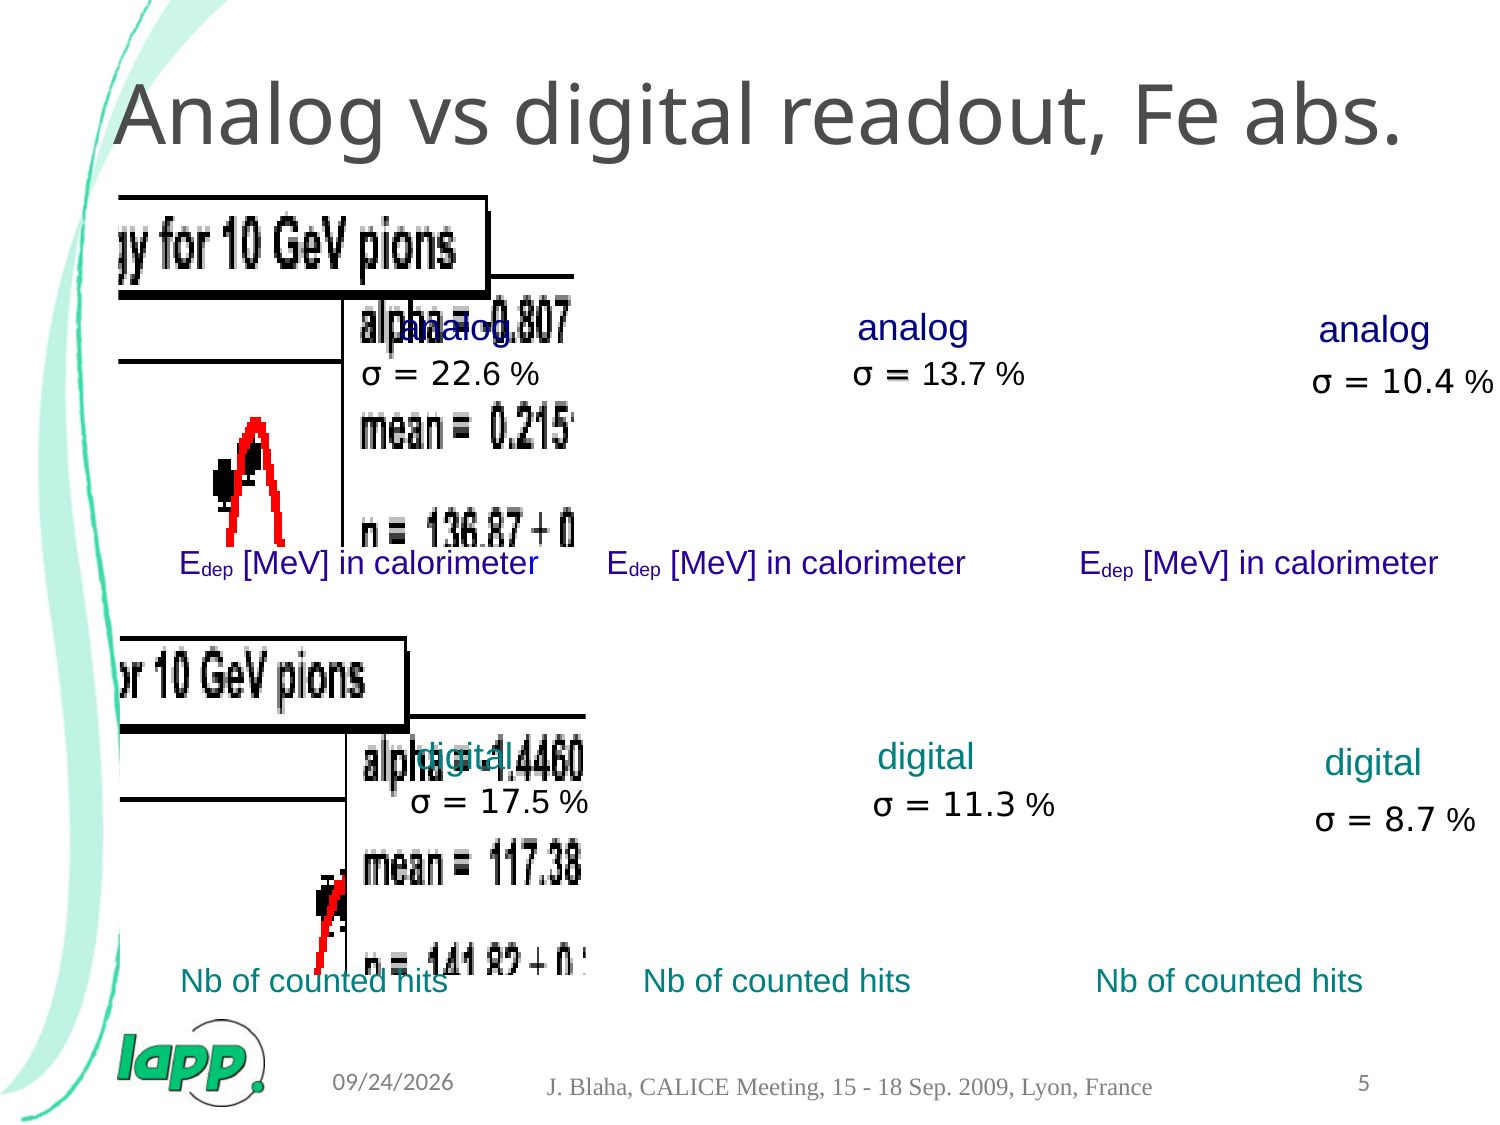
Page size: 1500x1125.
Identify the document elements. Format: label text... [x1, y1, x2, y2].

title Analog vs digital readout, Fe abs. [32, 18, 1486, 208]
text_box analog [842, 299, 996, 347]
text_box Nb of counted hits [156, 949, 508, 1009]
text_box analog [384, 299, 539, 347]
text_box σ = 10.4 % [1296, 355, 1500, 409]
text_box σ = 13.7 % [837, 347, 1048, 450]
text_box σ = 11.3 % [857, 777, 1086, 838]
text_box Nb of counted hits [618, 949, 971, 1009]
text_box digital [862, 727, 1002, 777]
text_box digital [1309, 734, 1451, 793]
text_box σ = 17.5 % [395, 775, 607, 836]
text_box analog [1303, 301, 1460, 355]
text_box Nb of counted hits [1071, 949, 1413, 1009]
text_box σ = 8.7 % [1299, 793, 1500, 853]
text_box Edep [MeV] in calorimeter [1055, 531, 1496, 603]
text_box digital [400, 727, 549, 775]
text_box σ = 22.6 % [346, 347, 558, 401]
picture [0, 0, 1499, 1125]
text_box Edep [MeV] in calorimeter [154, 531, 582, 603]
text_box Edep [MeV] in calorimeter [582, 531, 1023, 603]
